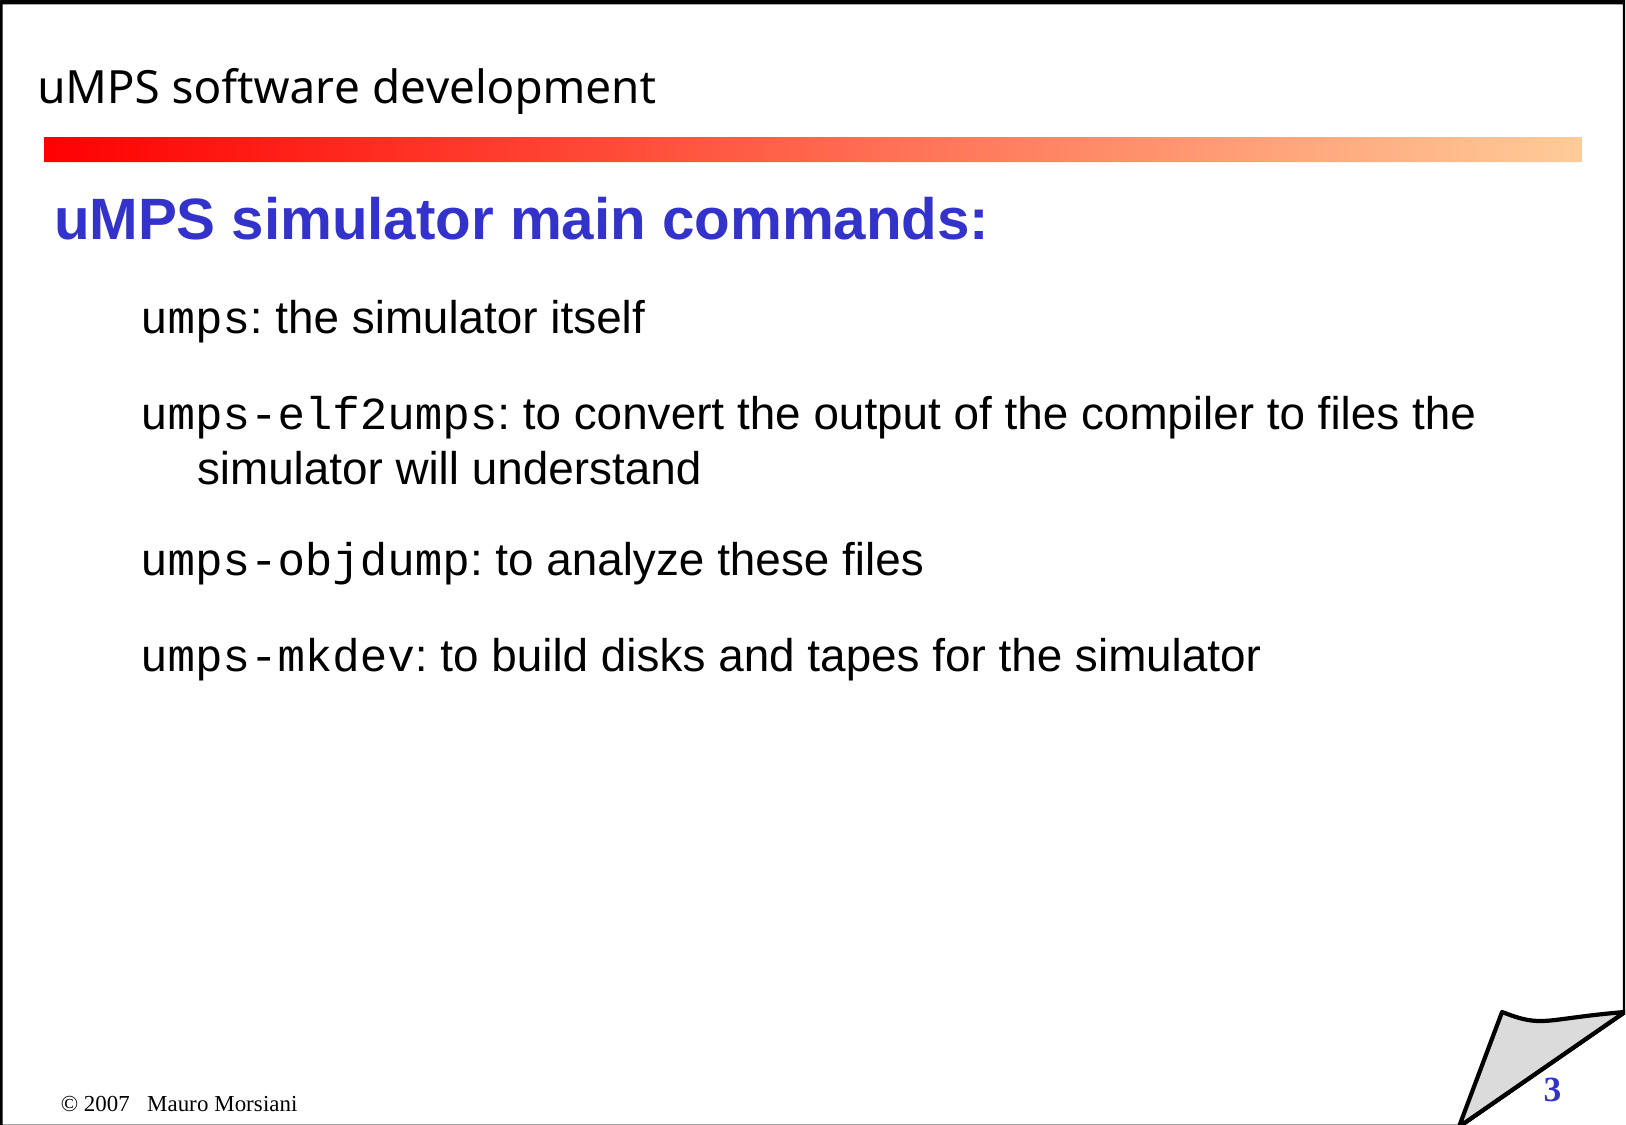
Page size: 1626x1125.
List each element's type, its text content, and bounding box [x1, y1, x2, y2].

title uMPS software development [37, 44, 1588, 131]
list uMPS simulator main commands: umps: the simulator itself umps-elf2umps: to convert the output of the compiler to files the simulator will understand umps-objdump: to analyze these files umps-mkdev: to build disks and tapes for the simulator [54, 187, 1571, 1124]
